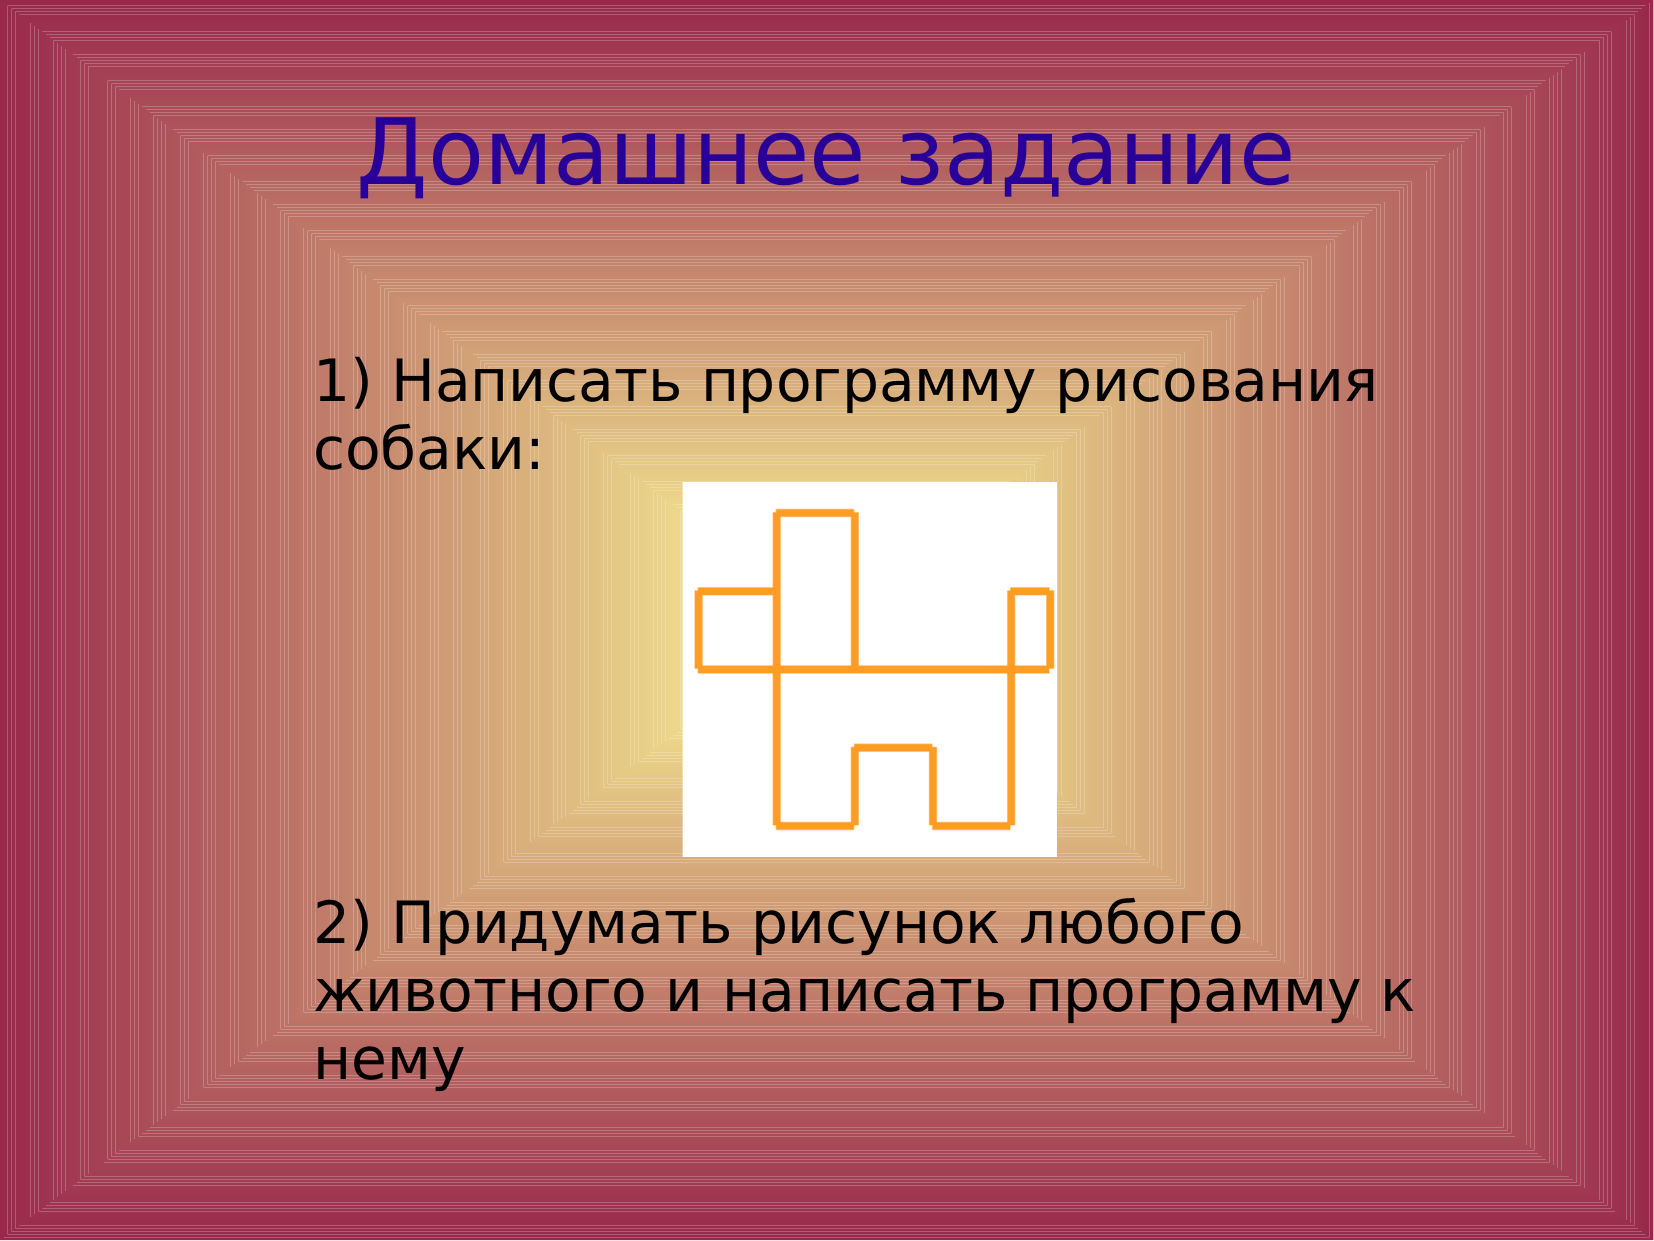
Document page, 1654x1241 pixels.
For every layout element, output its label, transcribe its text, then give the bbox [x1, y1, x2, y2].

text_box 1) Написать программу рисования собаки: 2) Придумать рисунок любого животного и написать программу к нему [298, 340, 1500, 1101]
title Домашнее задание [82, 56, 1571, 250]
picture [682, 482, 1057, 857]
